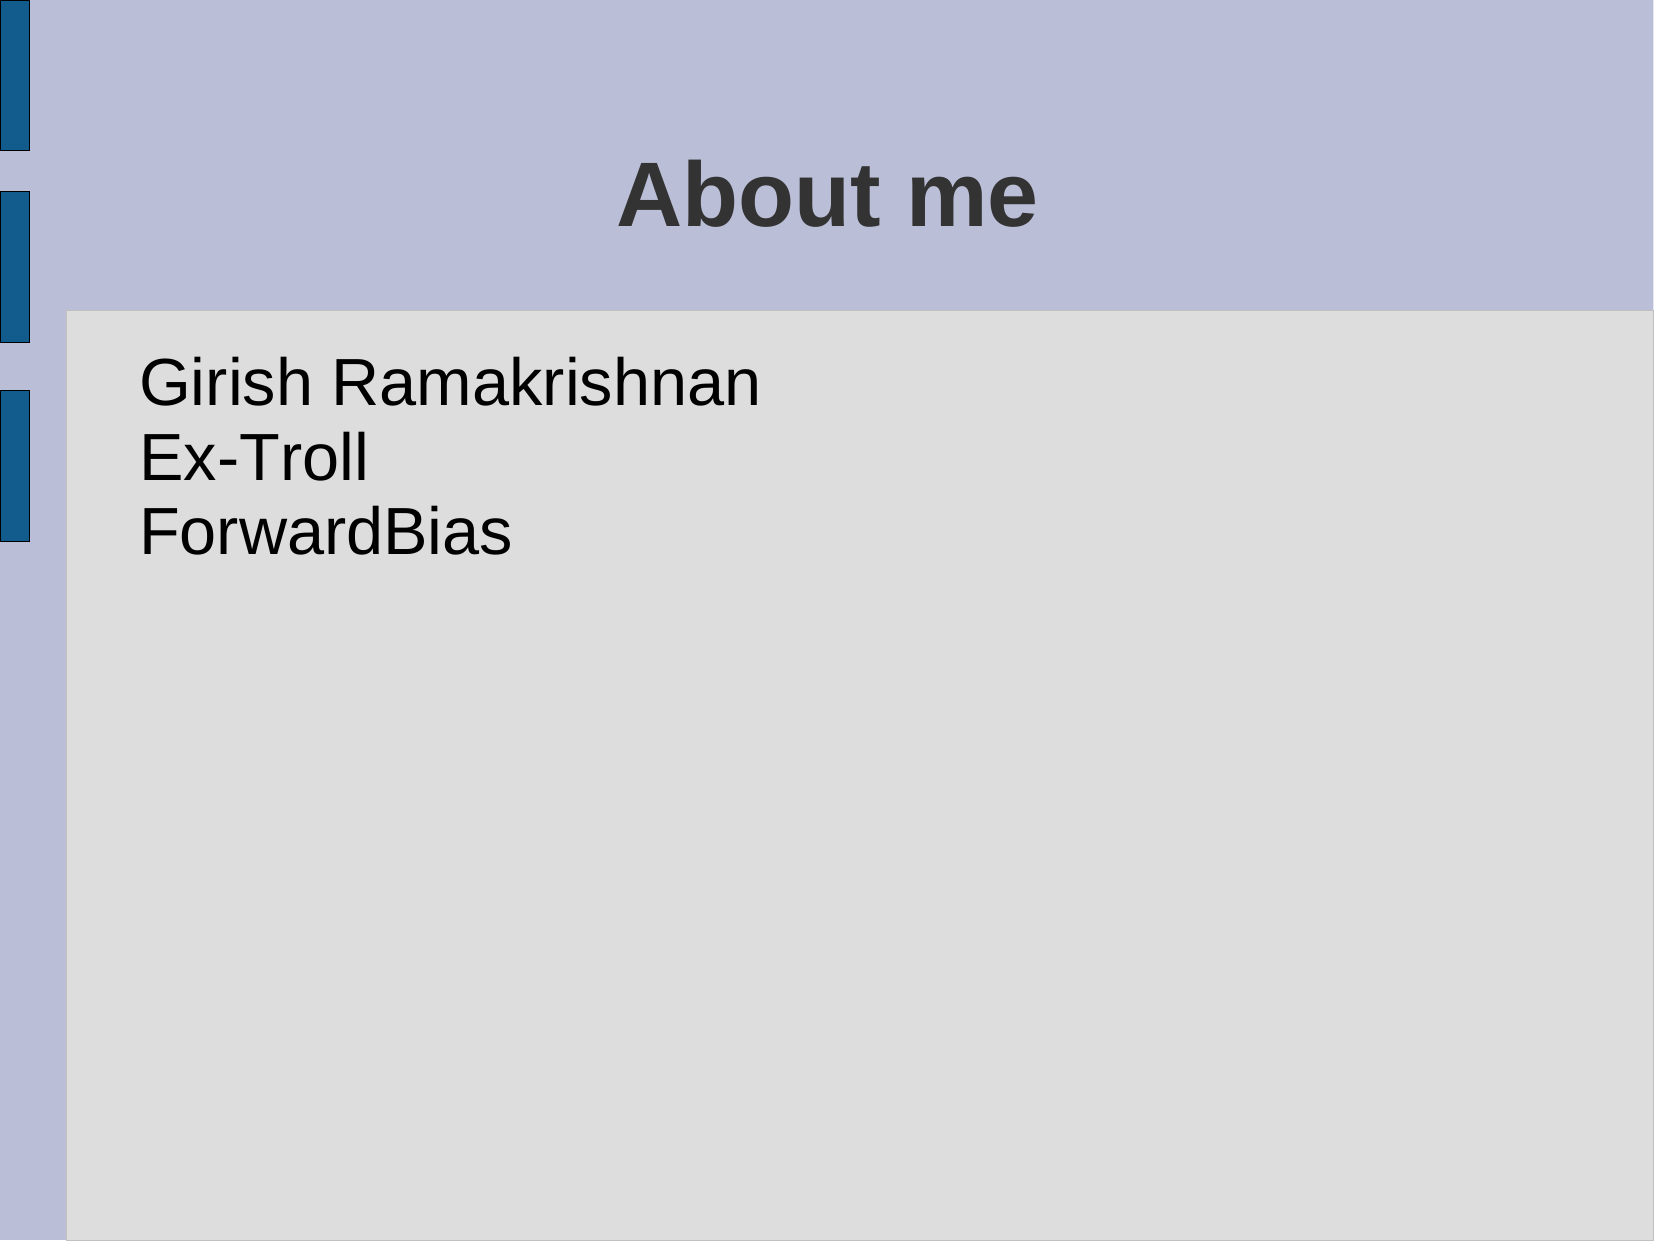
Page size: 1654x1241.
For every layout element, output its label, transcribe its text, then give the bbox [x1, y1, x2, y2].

title About me [121, 98, 1534, 291]
list Girish Ramakrishnan Ex-Troll ForwardBias [121, 344, 1534, 1112]
